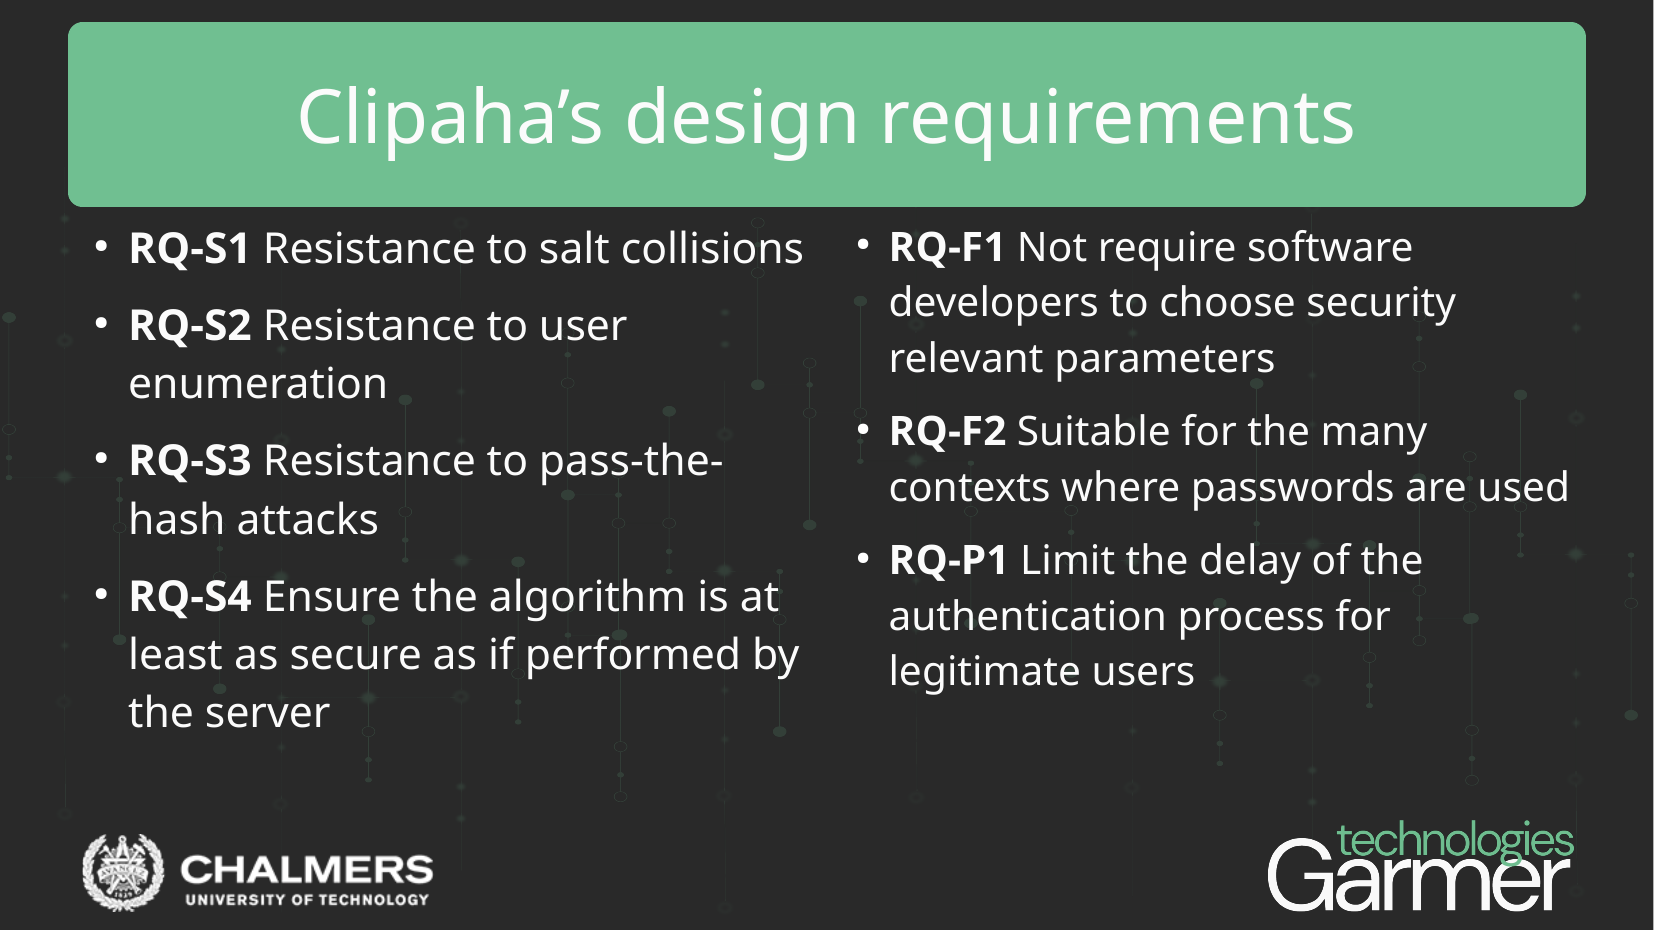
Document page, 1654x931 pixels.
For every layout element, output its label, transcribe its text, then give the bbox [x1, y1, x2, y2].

picture [82, 834, 443, 912]
picture [1246, 807, 1607, 912]
list RQ-F1 Not require software developers to choose security relevant parameters RQ-F2 Suitable for the many contexts where passwords are used RQ-P1 Limit the delay of the authentication process for legitimate users [845, 217, 1572, 758]
list RQ-S1 Resistance to salt collisions RQ-S2 Resistance to user enumeration RQ-S3 Resistance to pass-the-hash attacks RQ-S4 Ensure the algorithm is at least as secure as if performed by the server [82, 217, 809, 758]
title Clipaha’s design requirements [82, 37, 1571, 193]
